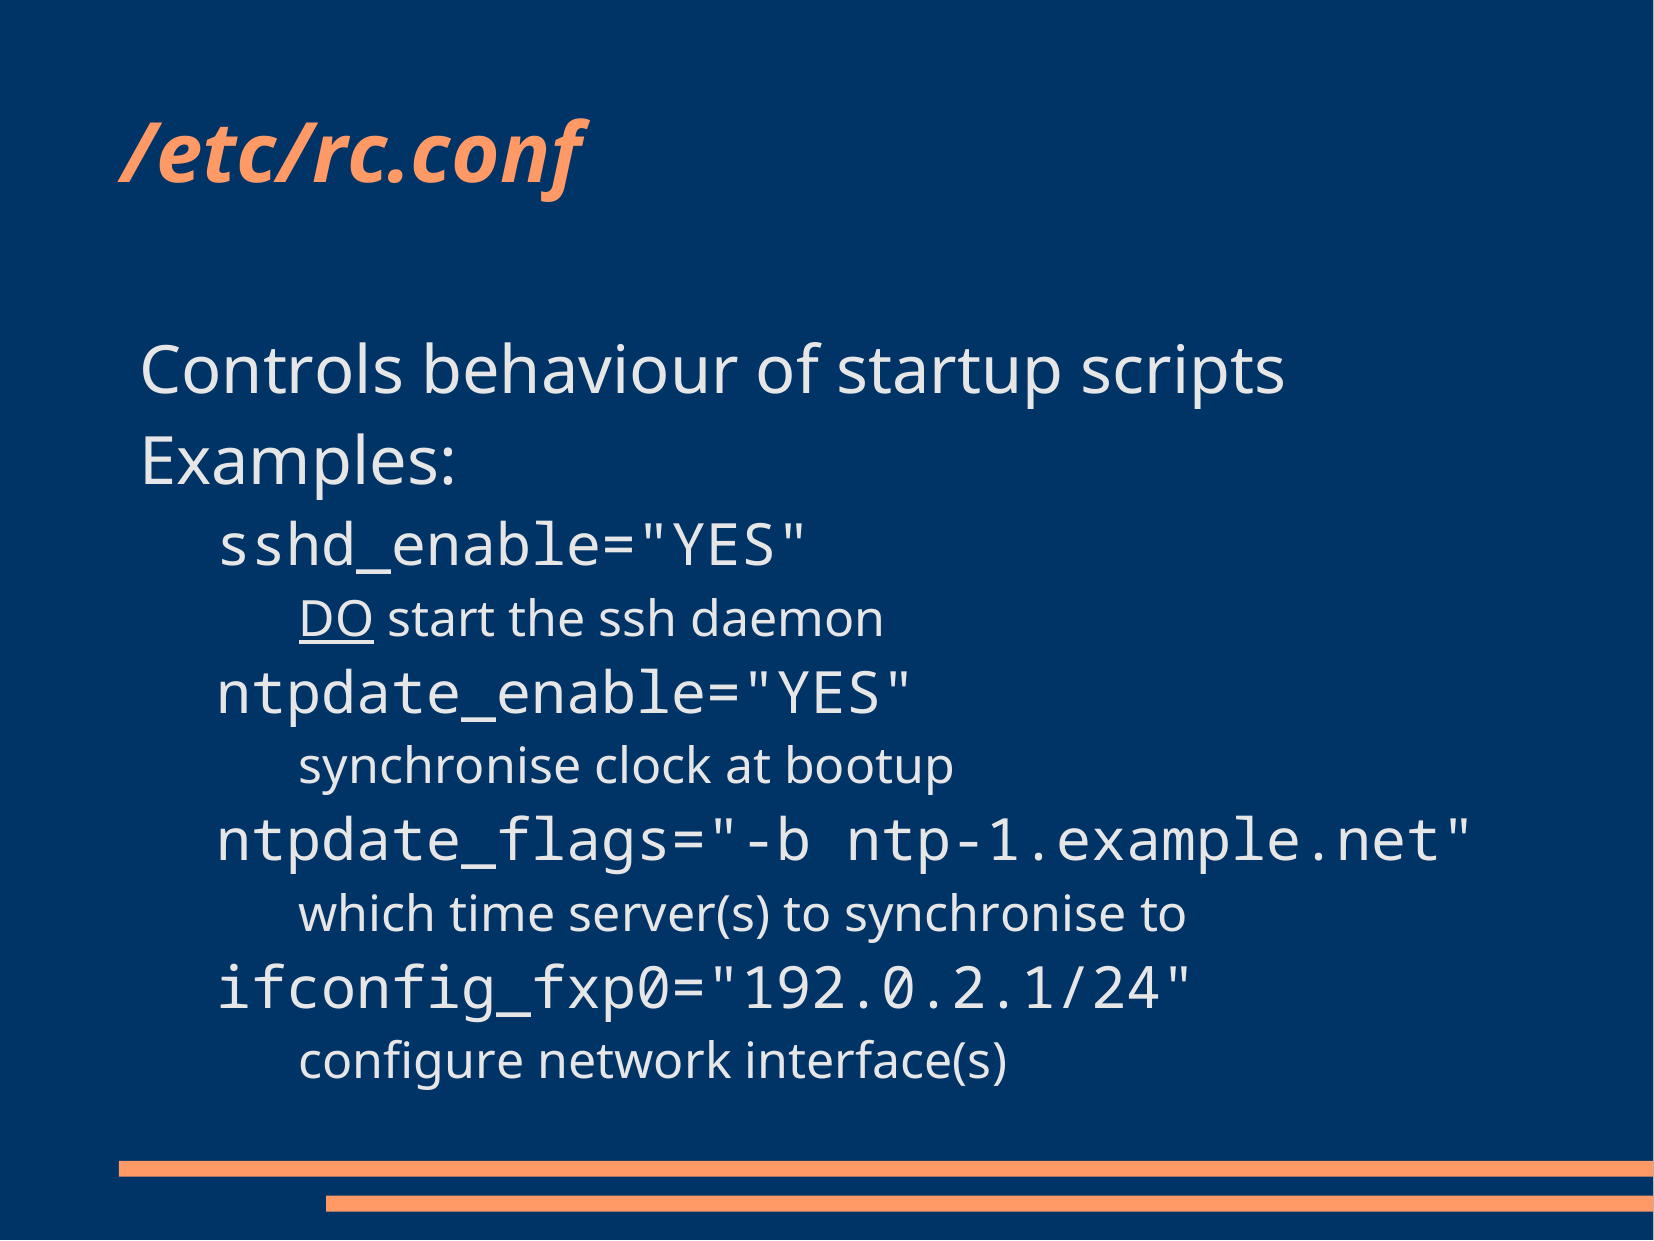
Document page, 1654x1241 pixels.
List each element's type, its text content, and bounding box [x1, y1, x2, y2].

title /etc/rc.conf [121, 46, 1534, 254]
list Controls behaviour of startup scripts Examples: sshd_enable="YES" DO start the ssh daemon ntpdate_enable="YES" synchronise clock at bootup ntpdate_flags="-b ntp-1.example.net" which time server(s) to synchronise to ifconfig_fxp0="192.0.2.1/24" configure network interface(s) [121, 322, 1561, 1132]
